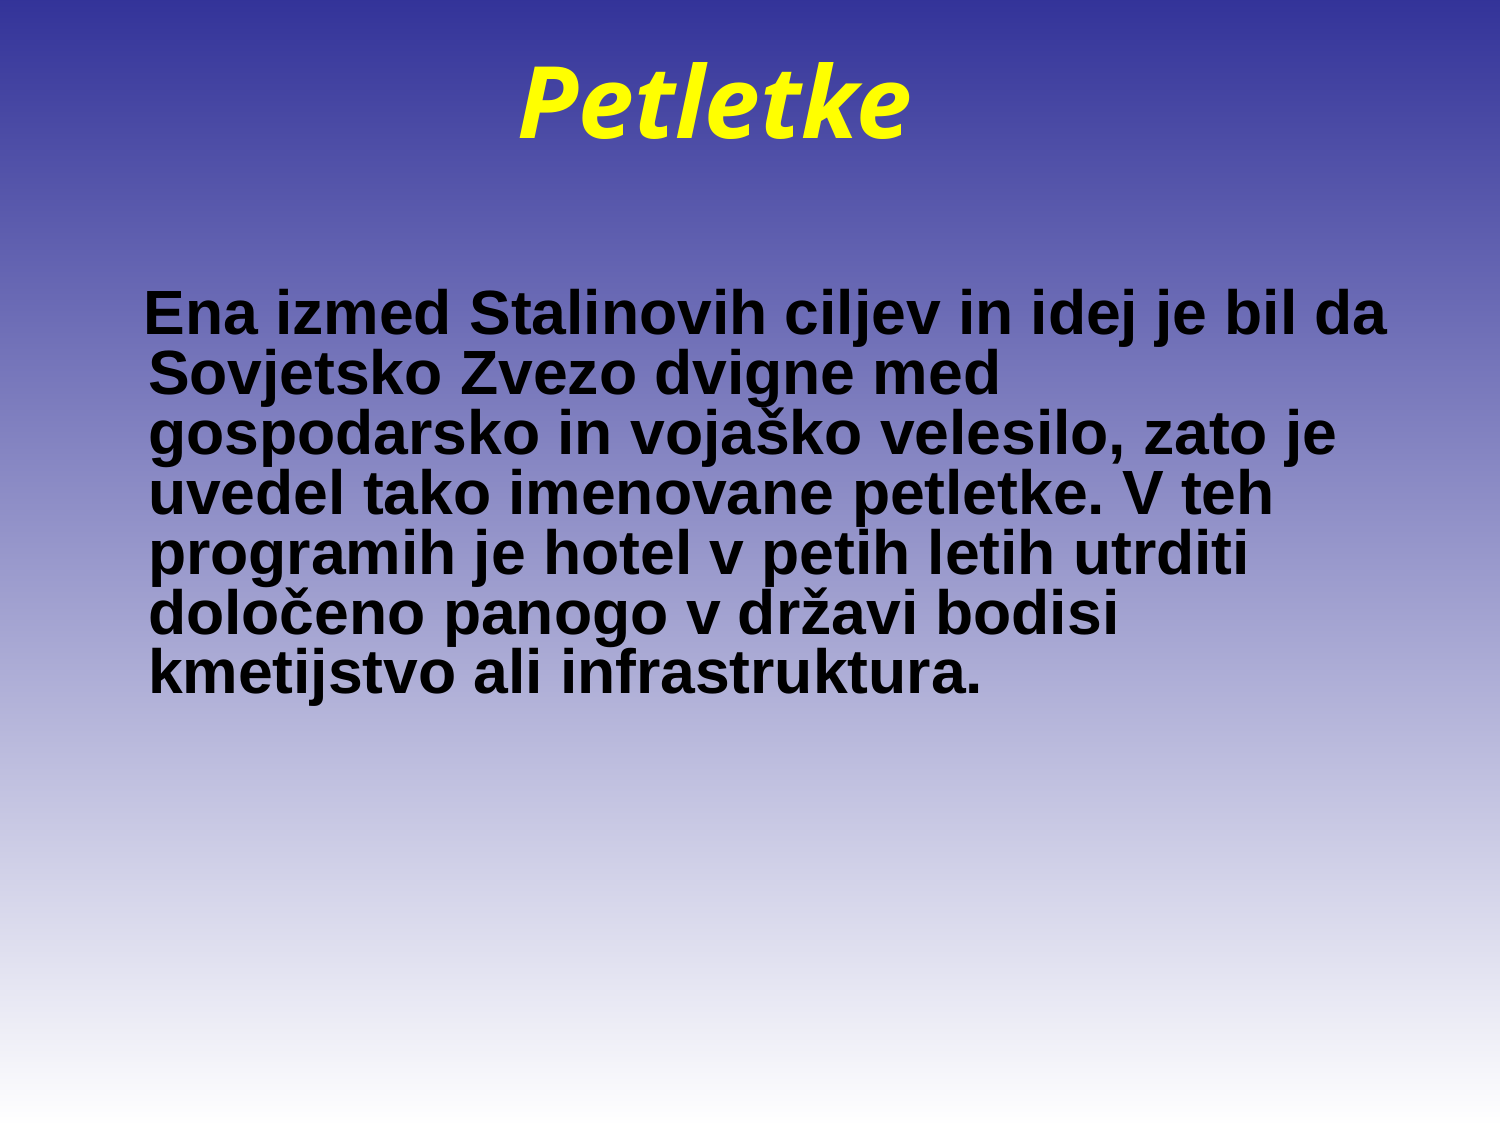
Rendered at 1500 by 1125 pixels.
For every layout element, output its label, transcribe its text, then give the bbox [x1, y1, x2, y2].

list Ena izmed Stalinovih ciljev in idej je bil da Sovjetsko Zvezo dvigne med gospodarsko in vojaško velesilo, zato je uvedel tako imenovane petletke. V teh programih je hotel v petih letih utrditi določeno panogo v državi bodisi kmetijstvo ali infrastruktura. [76, 278, 1427, 1087]
text_box Petletke [442, 31, 987, 256]
